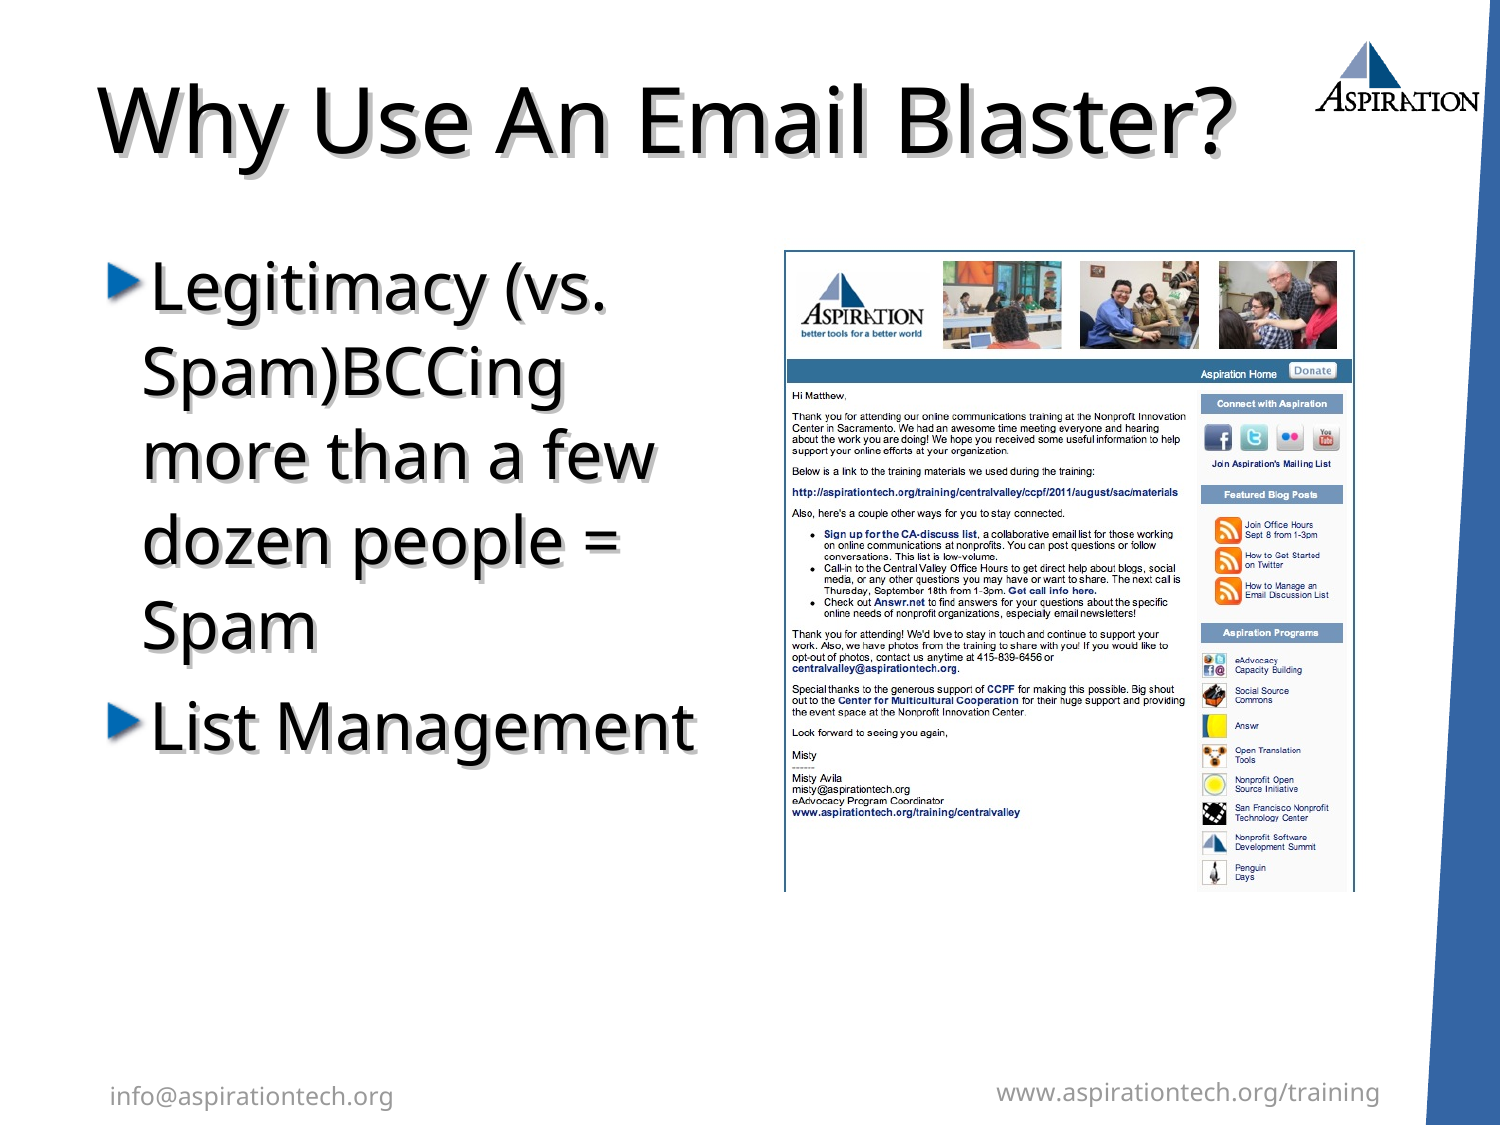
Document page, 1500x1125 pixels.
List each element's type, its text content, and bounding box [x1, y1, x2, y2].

picture [1315, 41, 1480, 120]
list Legitimacy (vs. Spam)BCCing more than a few dozen people = Spam List Management [49, 238, 732, 892]
title Why Use An Email Blaster? [49, 19, 1284, 206]
picture [774, 238, 1366, 892]
